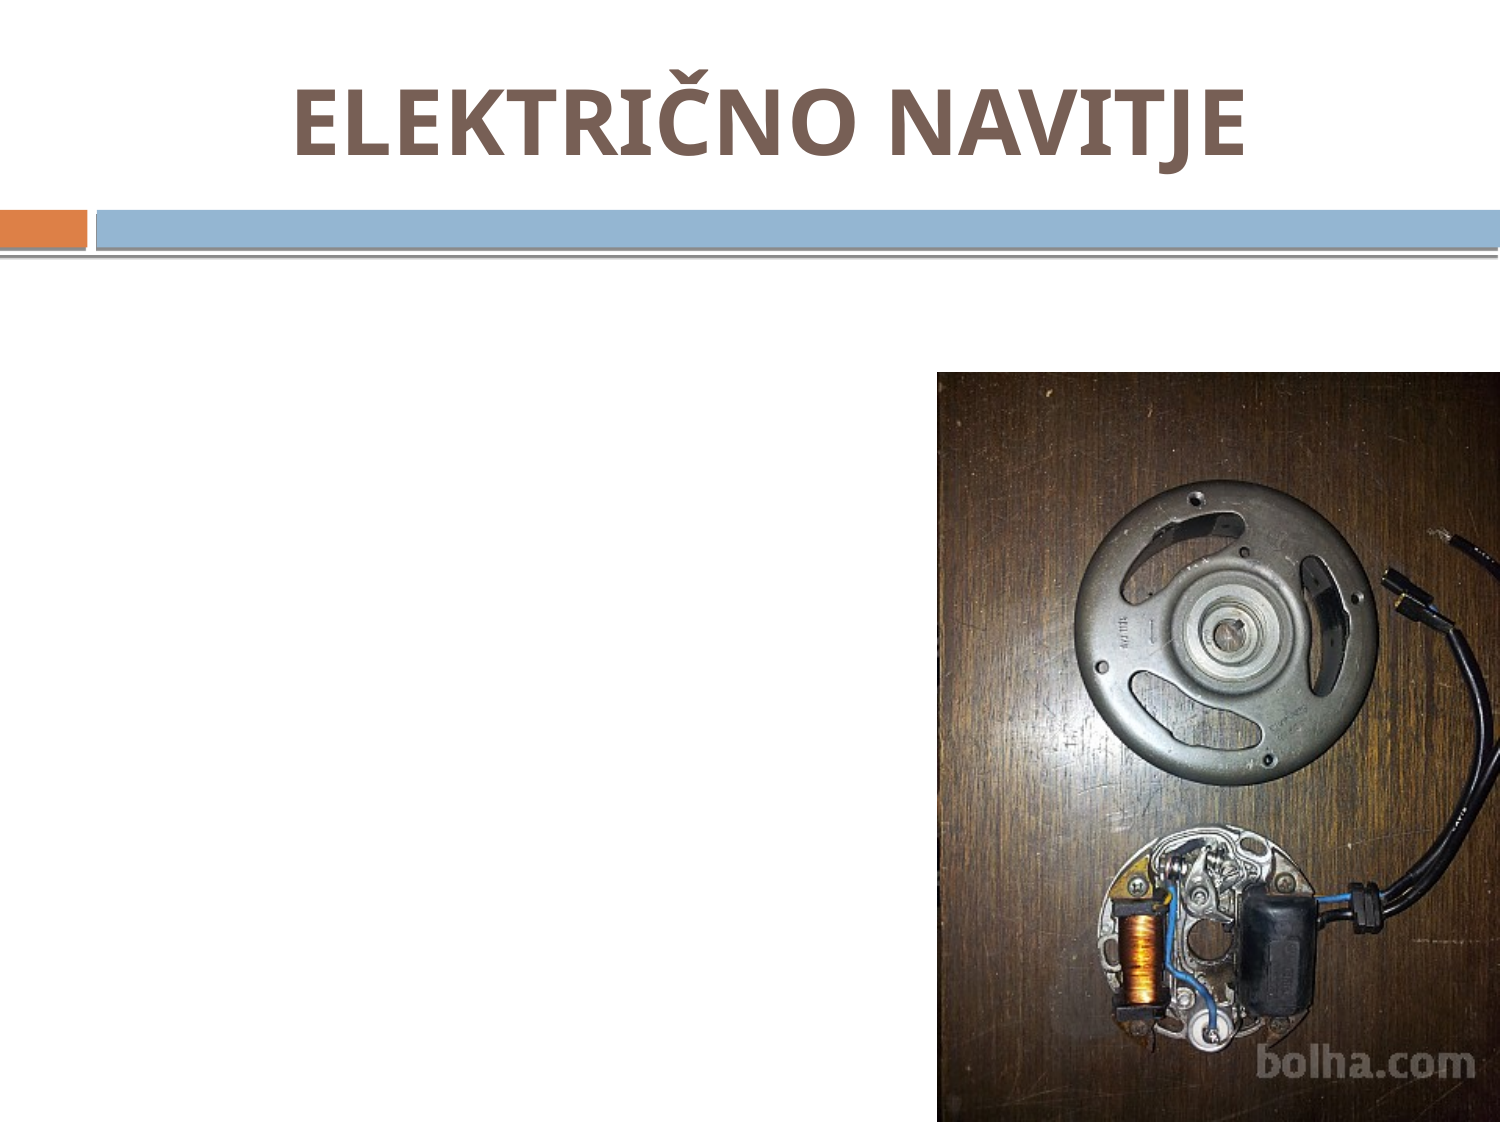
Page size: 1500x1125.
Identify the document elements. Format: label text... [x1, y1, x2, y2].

picture [937, 372, 1500, 1123]
title ELEKTRIČNO NAVITJE [100, 37, 1438, 200]
